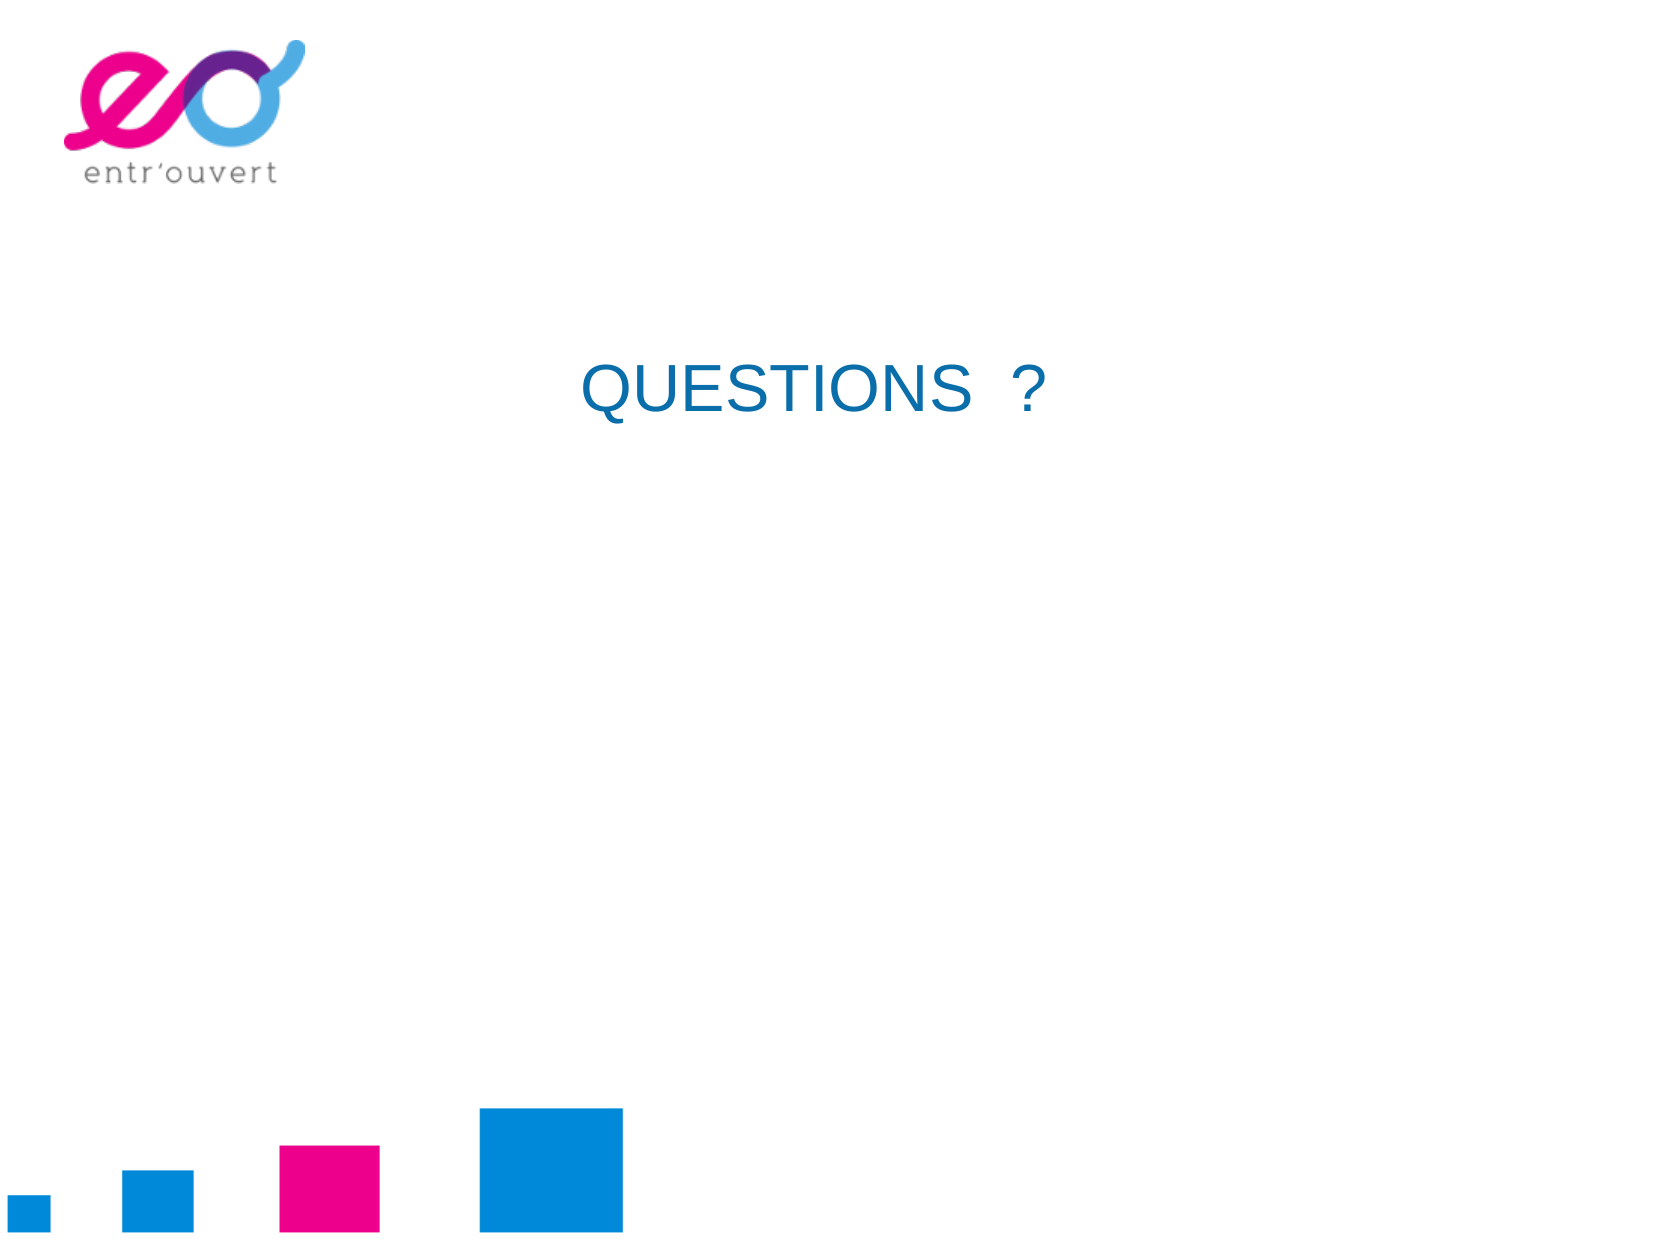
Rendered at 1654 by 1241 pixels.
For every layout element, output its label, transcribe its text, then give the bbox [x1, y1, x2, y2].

picture [5, 1106, 626, 1235]
picture [64, 40, 305, 184]
title QUESTIONS ? [70, 350, 1559, 558]
